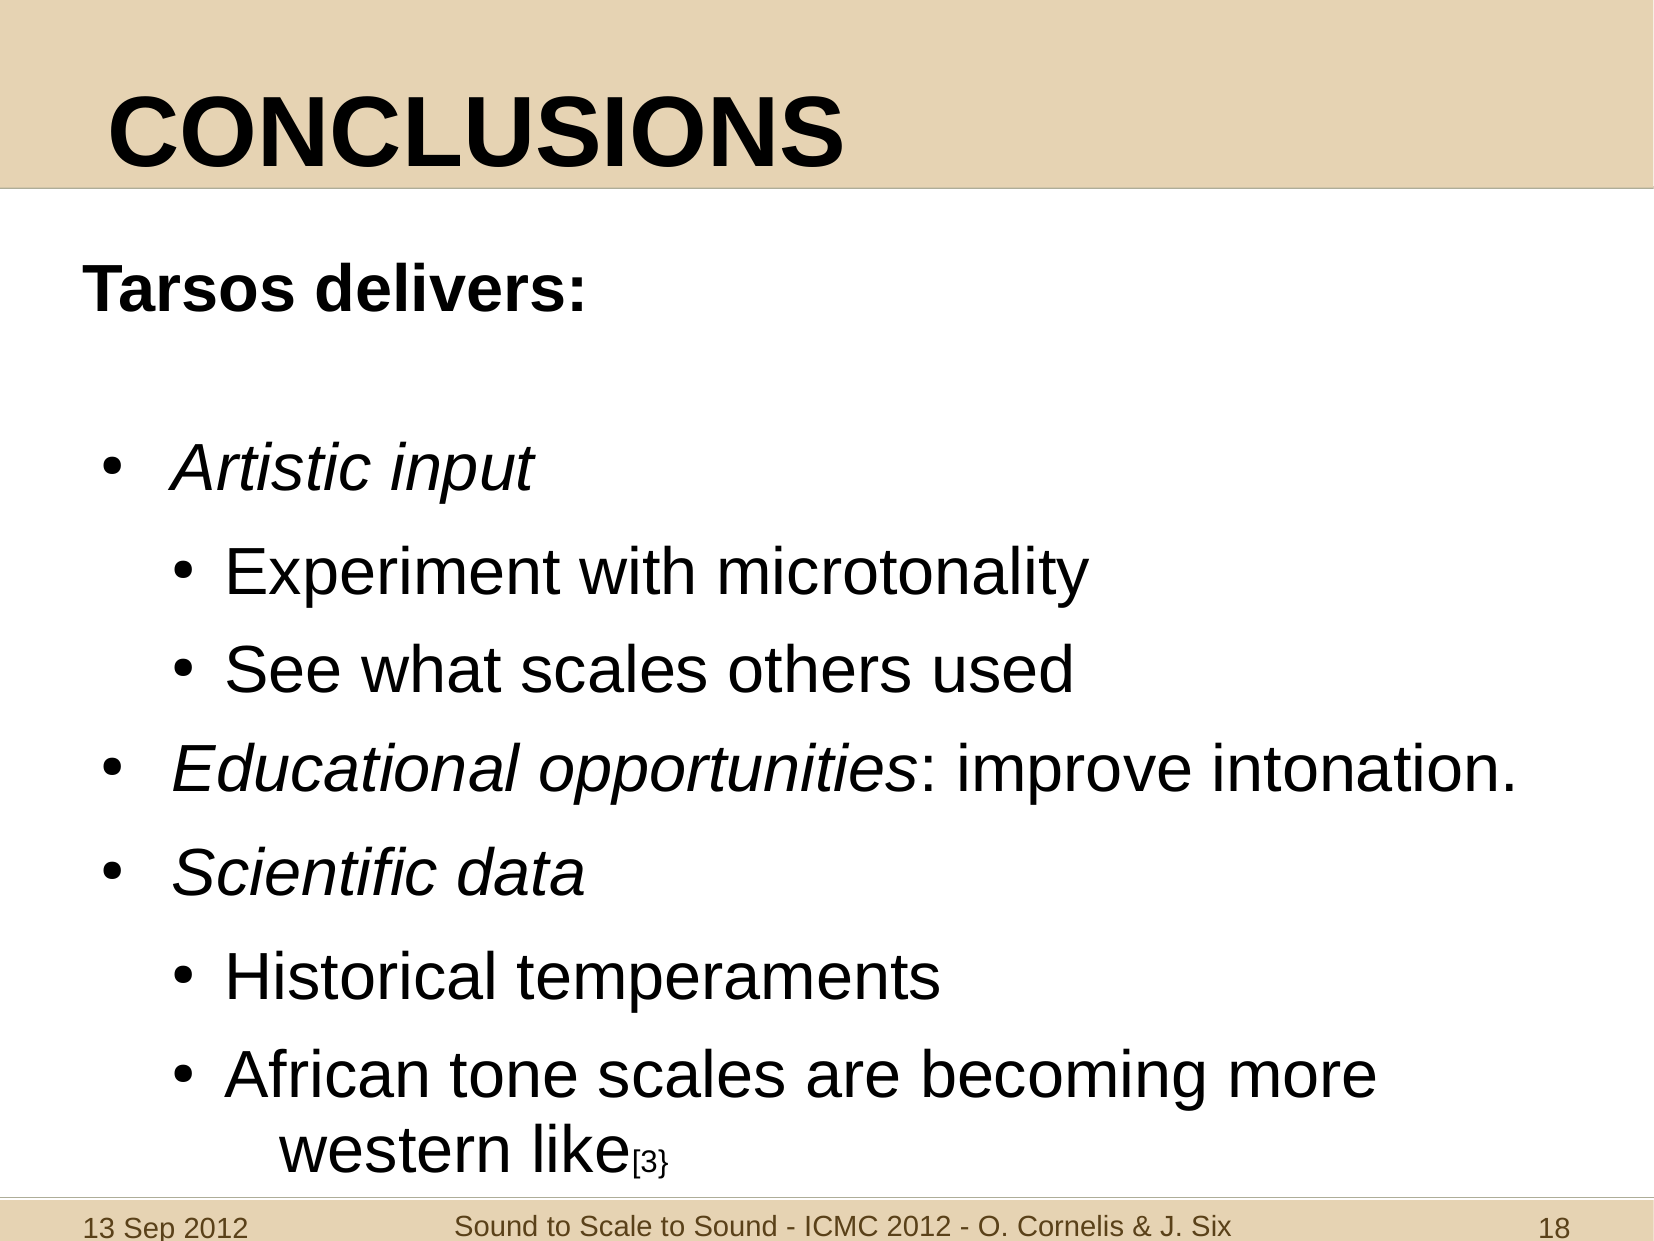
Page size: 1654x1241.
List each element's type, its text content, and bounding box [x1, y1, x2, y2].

list Tarsos delivers: Artistic input Experiment with microtonality See what scales others used Educational opportunities: improve intonation. Scientific data Historical temperaments African tone scales are becoming more western like[3} [82, 250, 1571, 1181]
title CONCLUSIONS [0, 0, 1654, 188]
